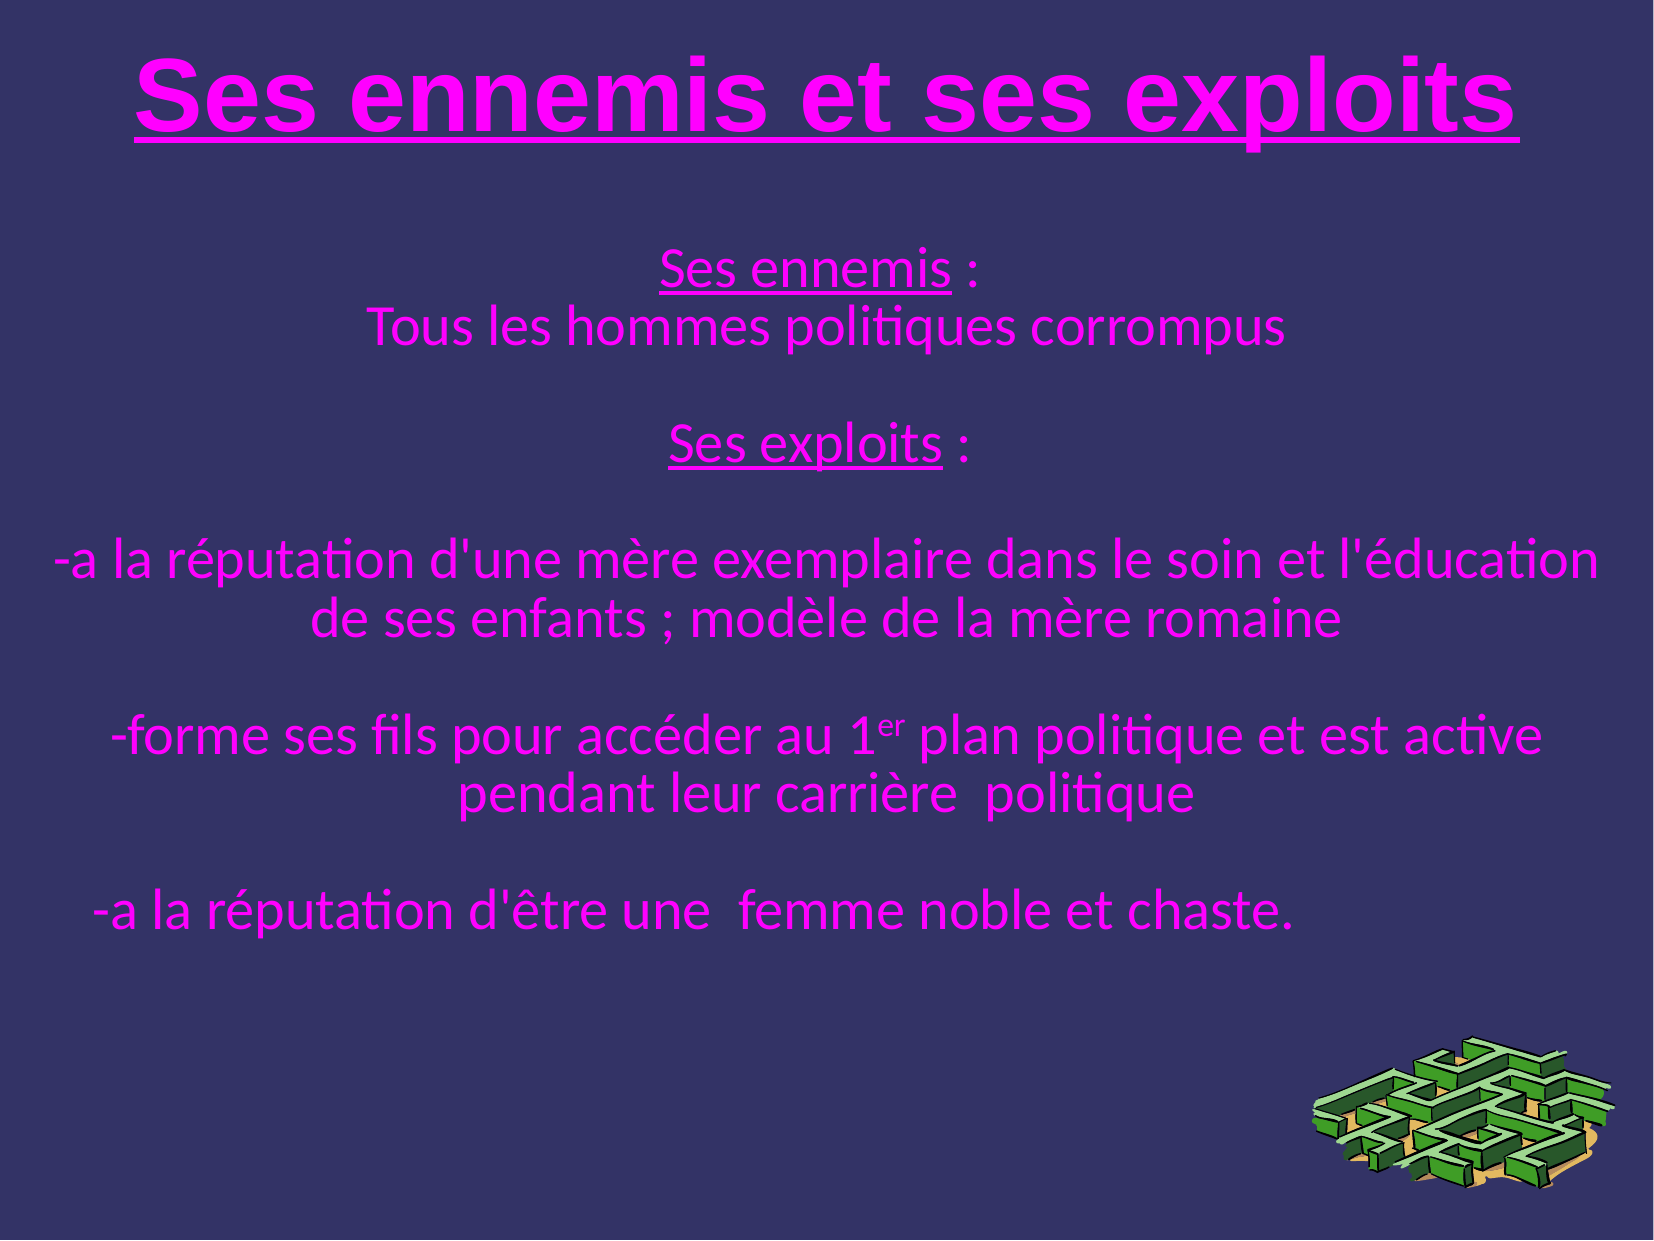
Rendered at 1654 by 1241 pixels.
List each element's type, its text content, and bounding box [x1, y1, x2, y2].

text_box Ses ennemis : Tous les hommes politiques corrompus Ses exploits : -a la réputation d'une mère exemplaire dans le soin et l'éducation de ses enfants ; modèle de la mère romaine -forme ses fils pour accéder au 1er plan politique et est active pendant leur carrière politique -a la réputation d'être une femme noble et chaste. [29, 236, 1625, 1241]
text_box Ses ennemis et ses exploits [29, 29, 1625, 161]
